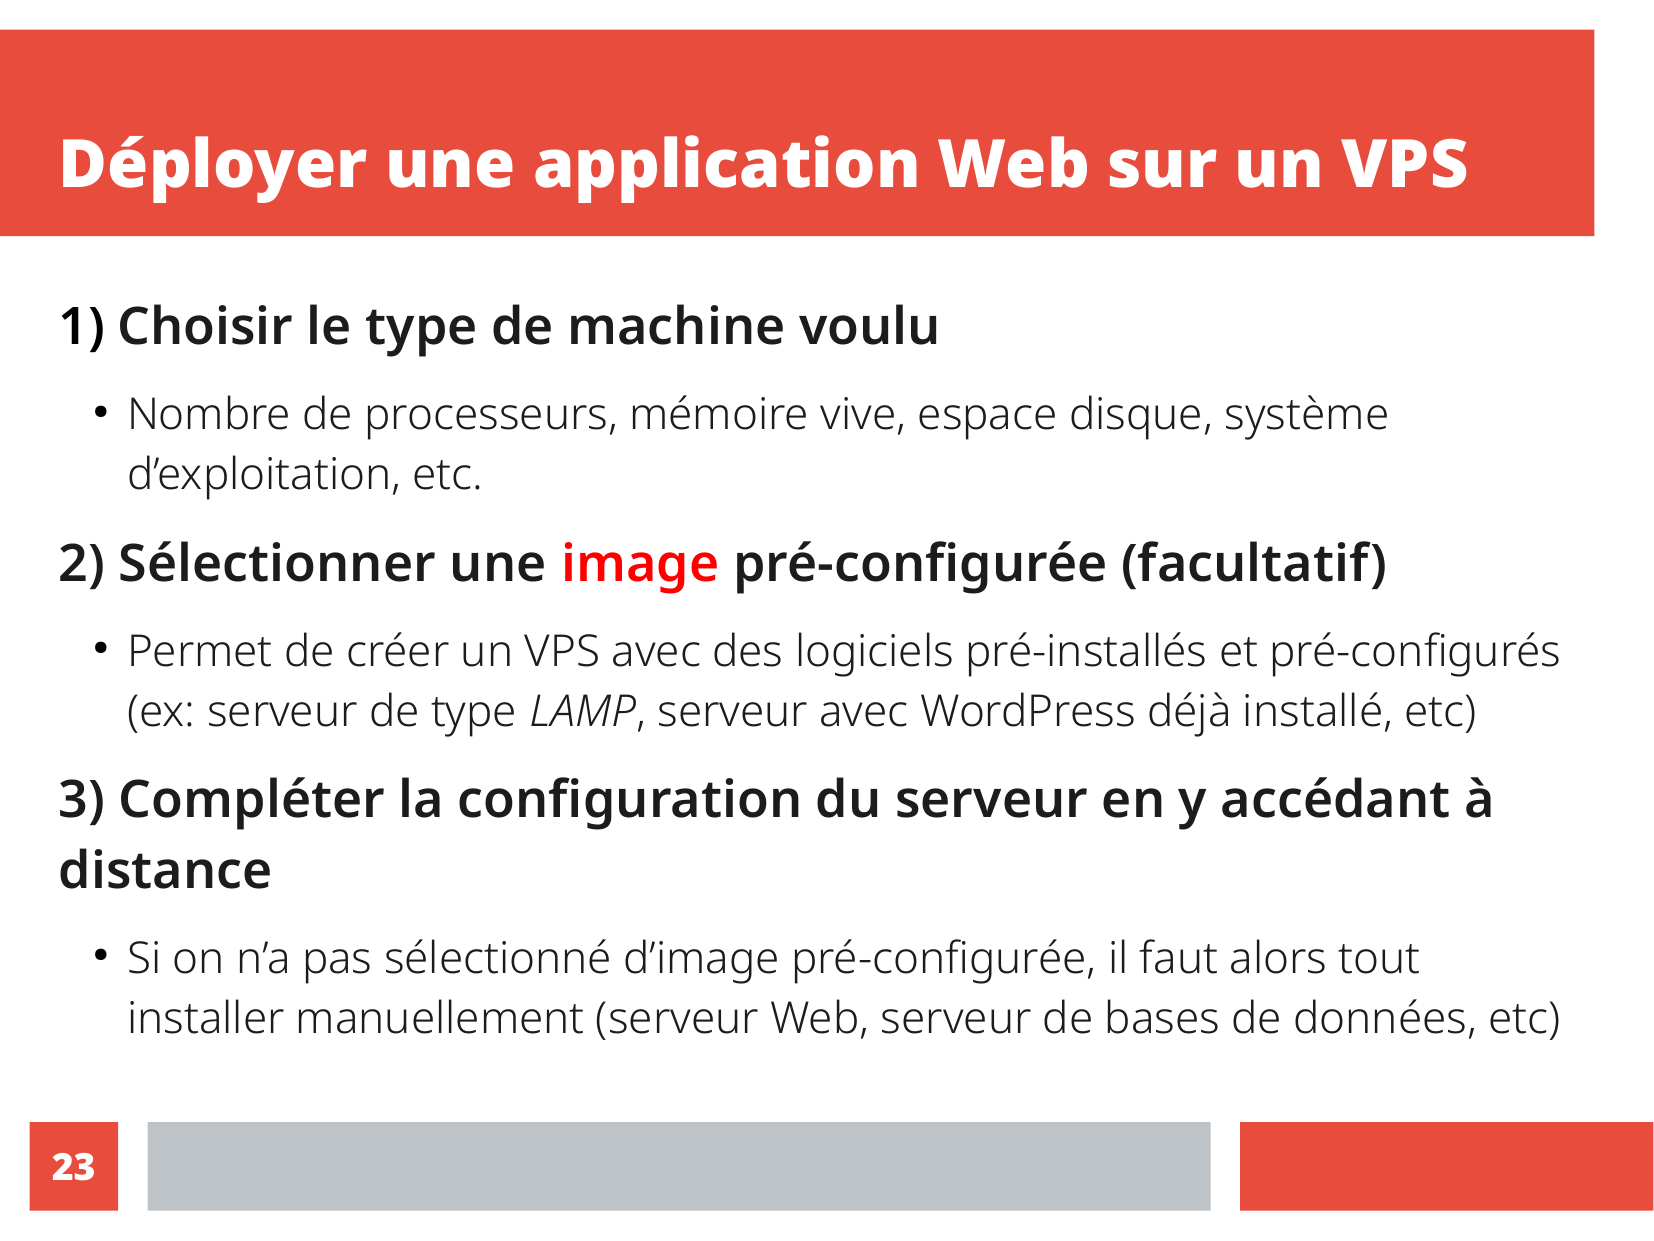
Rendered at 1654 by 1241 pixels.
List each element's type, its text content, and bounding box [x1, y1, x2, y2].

title Déployer une application Web sur un VPS [59, 59, 1595, 207]
list Choisir le type de machine voulu Nombre de processeurs, mémoire vive, espace disque, système d’exploitation, etc. 2) Sélectionner une image pré-configurée (facultatif) Permet de créer un VPS avec des logiciels pré-installés et pré-configurés (ex: serveur de type LAMP, serveur avec WordPress déjà installé, etc) 3) Compléter la configuration du serveur en y accédant à distance Si on n’a pas sélectionné d’image pré-configurée, il faut alors tout installer manuellement (serveur Web, serveur de bases de données, etc) [59, 289, 1565, 1087]
